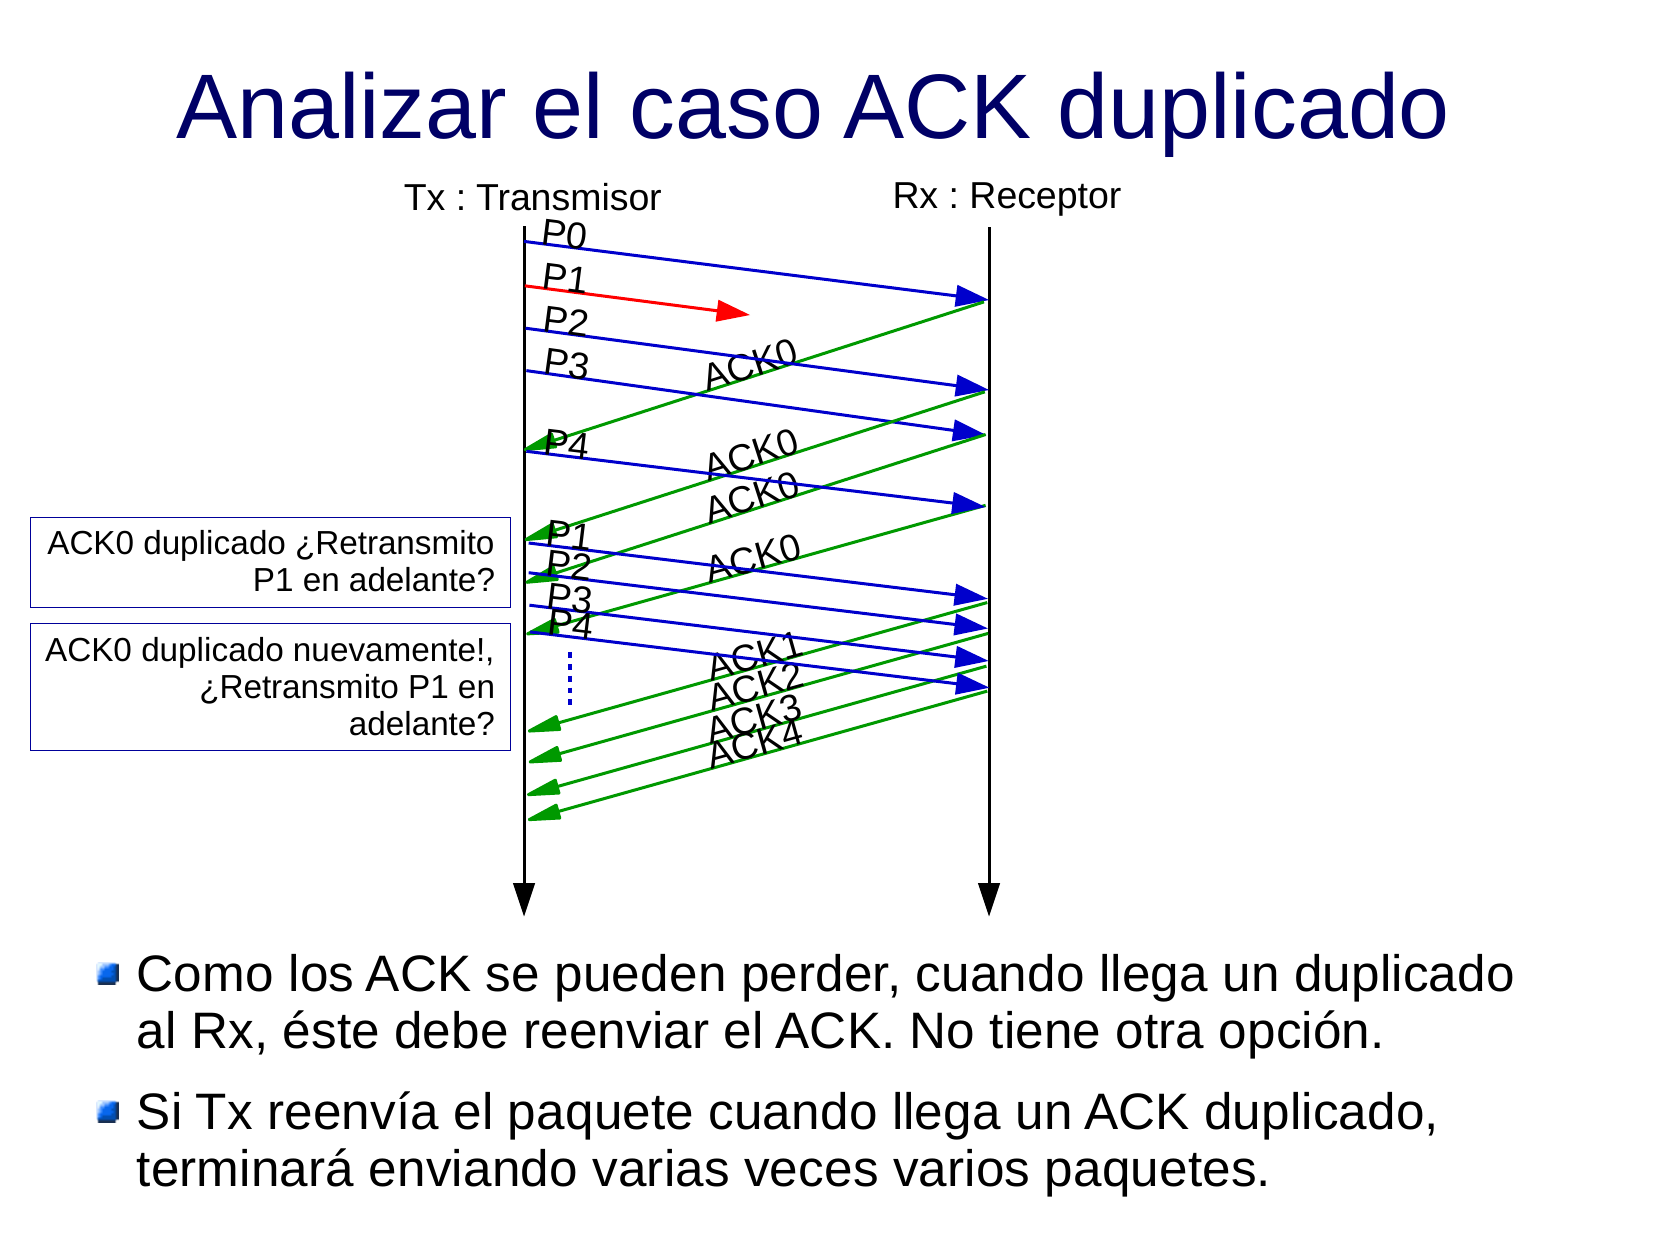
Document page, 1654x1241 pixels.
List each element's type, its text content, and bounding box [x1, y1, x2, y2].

text_box Rx : Receptor [877, 166, 1178, 224]
title Analizar el caso ACK duplicado [82, 49, 1571, 166]
list Como los ACK se pueden perder, cuando llega un duplicado al Rx, éste debe reenviar el ACK. No tiene otra opción. Si Tx reenvía el paquete cuando llega un ACK duplicado, terminará enviando varias veces varios paquetes. [82, 945, 1571, 1205]
text_box Tx : Transmisor [389, 169, 690, 226]
text_box ACK0 duplicado ¿Retransmito P1 en adelante? [30, 517, 511, 608]
text_box ACK0 duplicado nuevamente!,¿Retransmito P1 en adelante? [30, 623, 511, 751]
